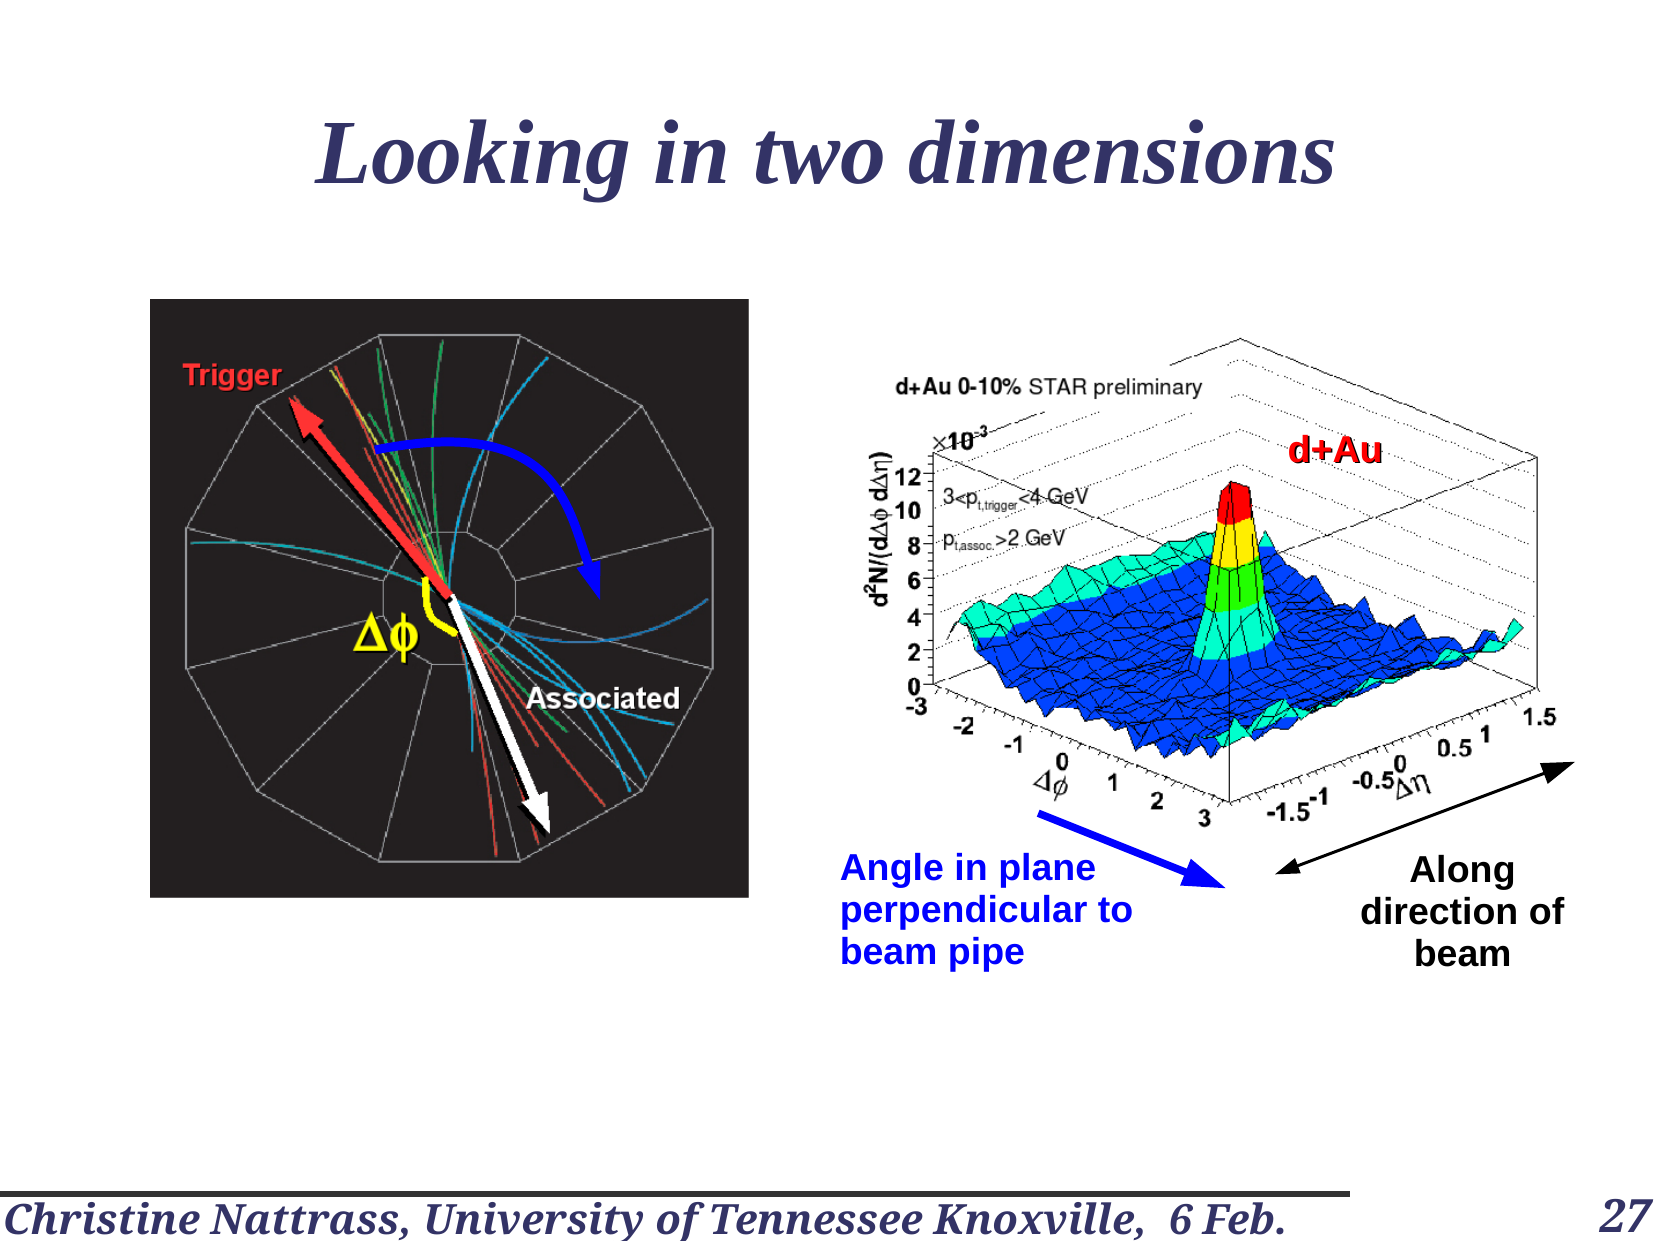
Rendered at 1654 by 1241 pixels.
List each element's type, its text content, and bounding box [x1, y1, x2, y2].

text_box Angle in plane perpendicular to beam pipe [825, 838, 1201, 980]
picture [150, 299, 751, 900]
title Looking in two dimensions [82, 49, 1571, 257]
text_box d+Au [1272, 420, 1461, 480]
picture [862, 323, 1576, 859]
text_box [126, 280, 776, 920]
text_box Along direction of beam [1312, 840, 1613, 982]
picture [1374, 762, 1576, 840]
